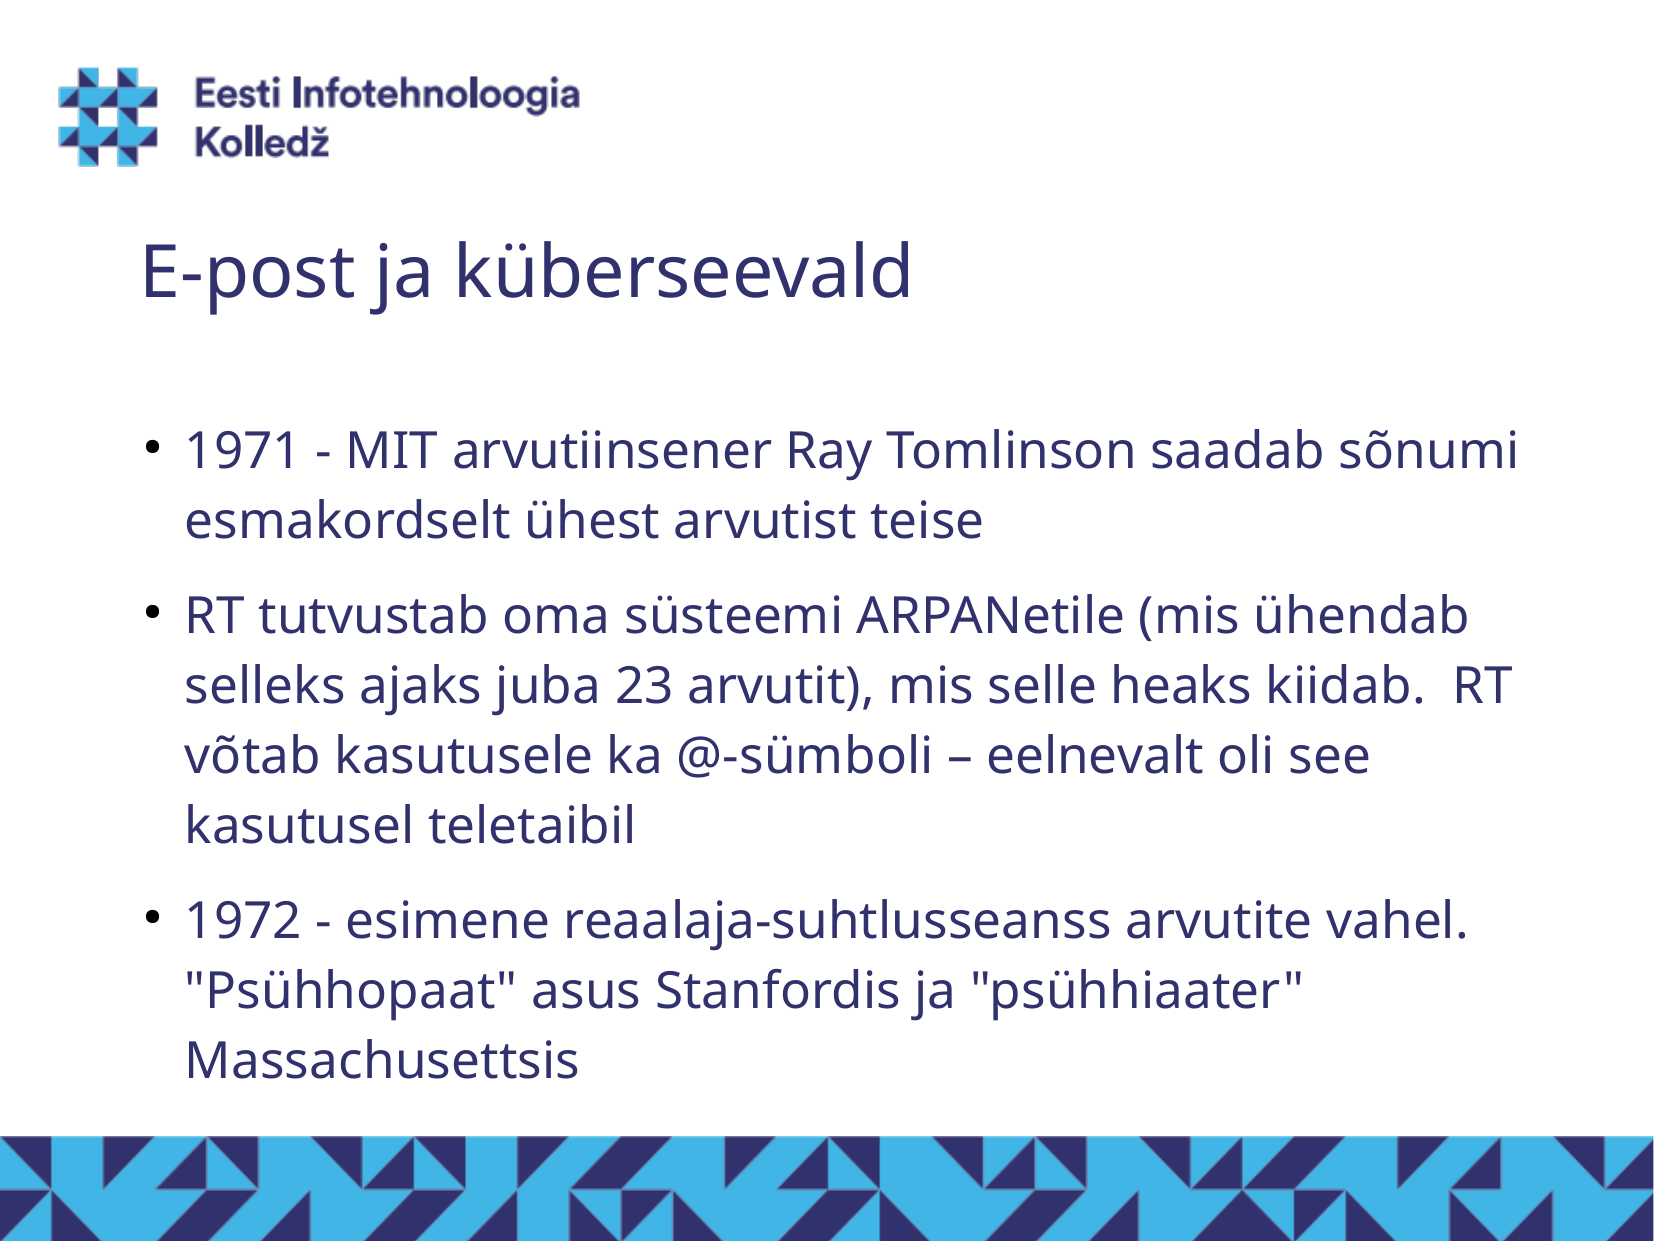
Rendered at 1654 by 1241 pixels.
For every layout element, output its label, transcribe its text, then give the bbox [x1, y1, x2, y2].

list 1971 - MIT arvutiinsener Ray Tomlinson saadab sõnumi esmakordselt ühest arvutist teise RT tutvustab oma süsteemi ARPANetile (mis ühendab selleks ajaks juba 23 arvutit), mis selle heaks kiidab. RT võtab kasutusele ka @-sümboli – eelnevalt oli see kasutusel teletaibil 1972 - esimene reaalaja-suhtlusseanss arvutite vahel. "Psühhopaat" asus Stanfordis ja "psühhiaater" Massachusettsis [129, 413, 1548, 1111]
title E-post ja küberseevald [139, 165, 1548, 372]
